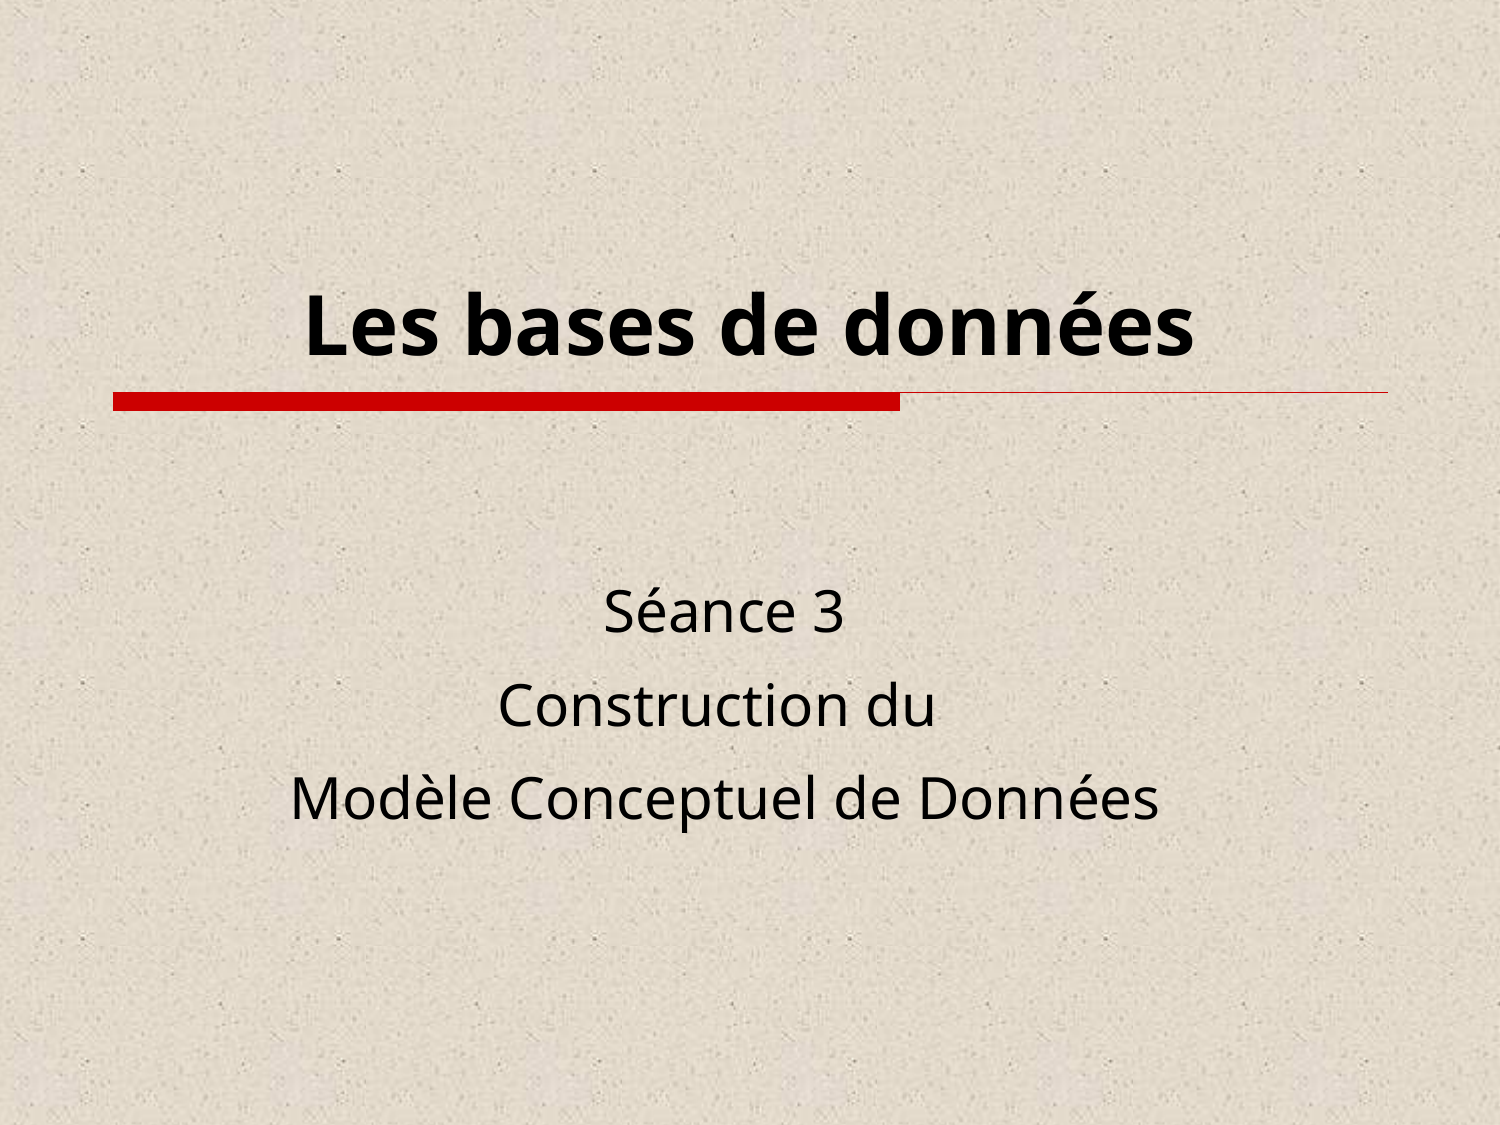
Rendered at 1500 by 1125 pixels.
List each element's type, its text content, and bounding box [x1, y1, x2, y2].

title Les bases de données [112, 162, 1388, 388]
subtitle Séance 3 Construction du Modèle Conceptuel de Données [149, 562, 1300, 826]
picture [0, 0, 1500, 1125]
